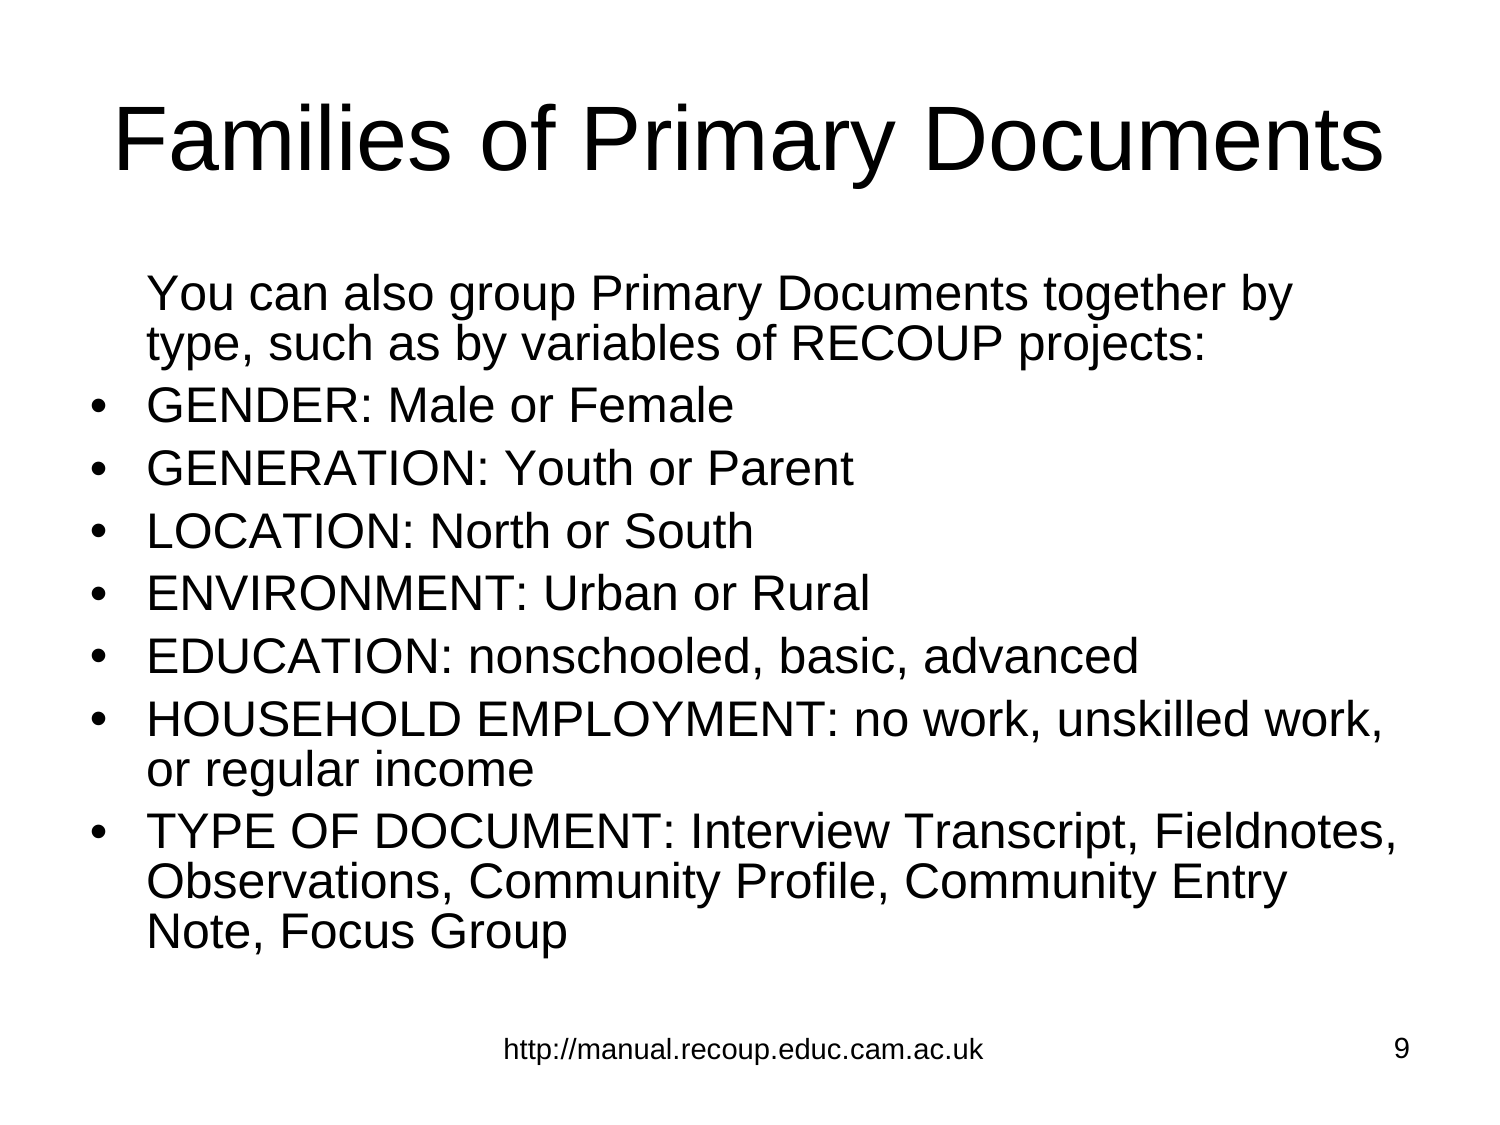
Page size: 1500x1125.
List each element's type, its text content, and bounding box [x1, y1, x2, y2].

list You can also group Primary Documents together by type, such as by variables of RECOUP projects: GENDER: Male or Female GENERATION: Youth or Parent LOCATION: North or South ENVIRONMENT: Urban or Rural EDUCATION: nonschooled, basic, advanced HOUSEHOLD EMPLOYMENT: no work, unskilled work, or regular income TYPE OF DOCUMENT: Interview Transcript, Fieldnotes, Observations, Community Profile, Community Entry Note, Focus Group [75, 262, 1426, 1059]
title Families of Primary Documents [75, 45, 1426, 233]
